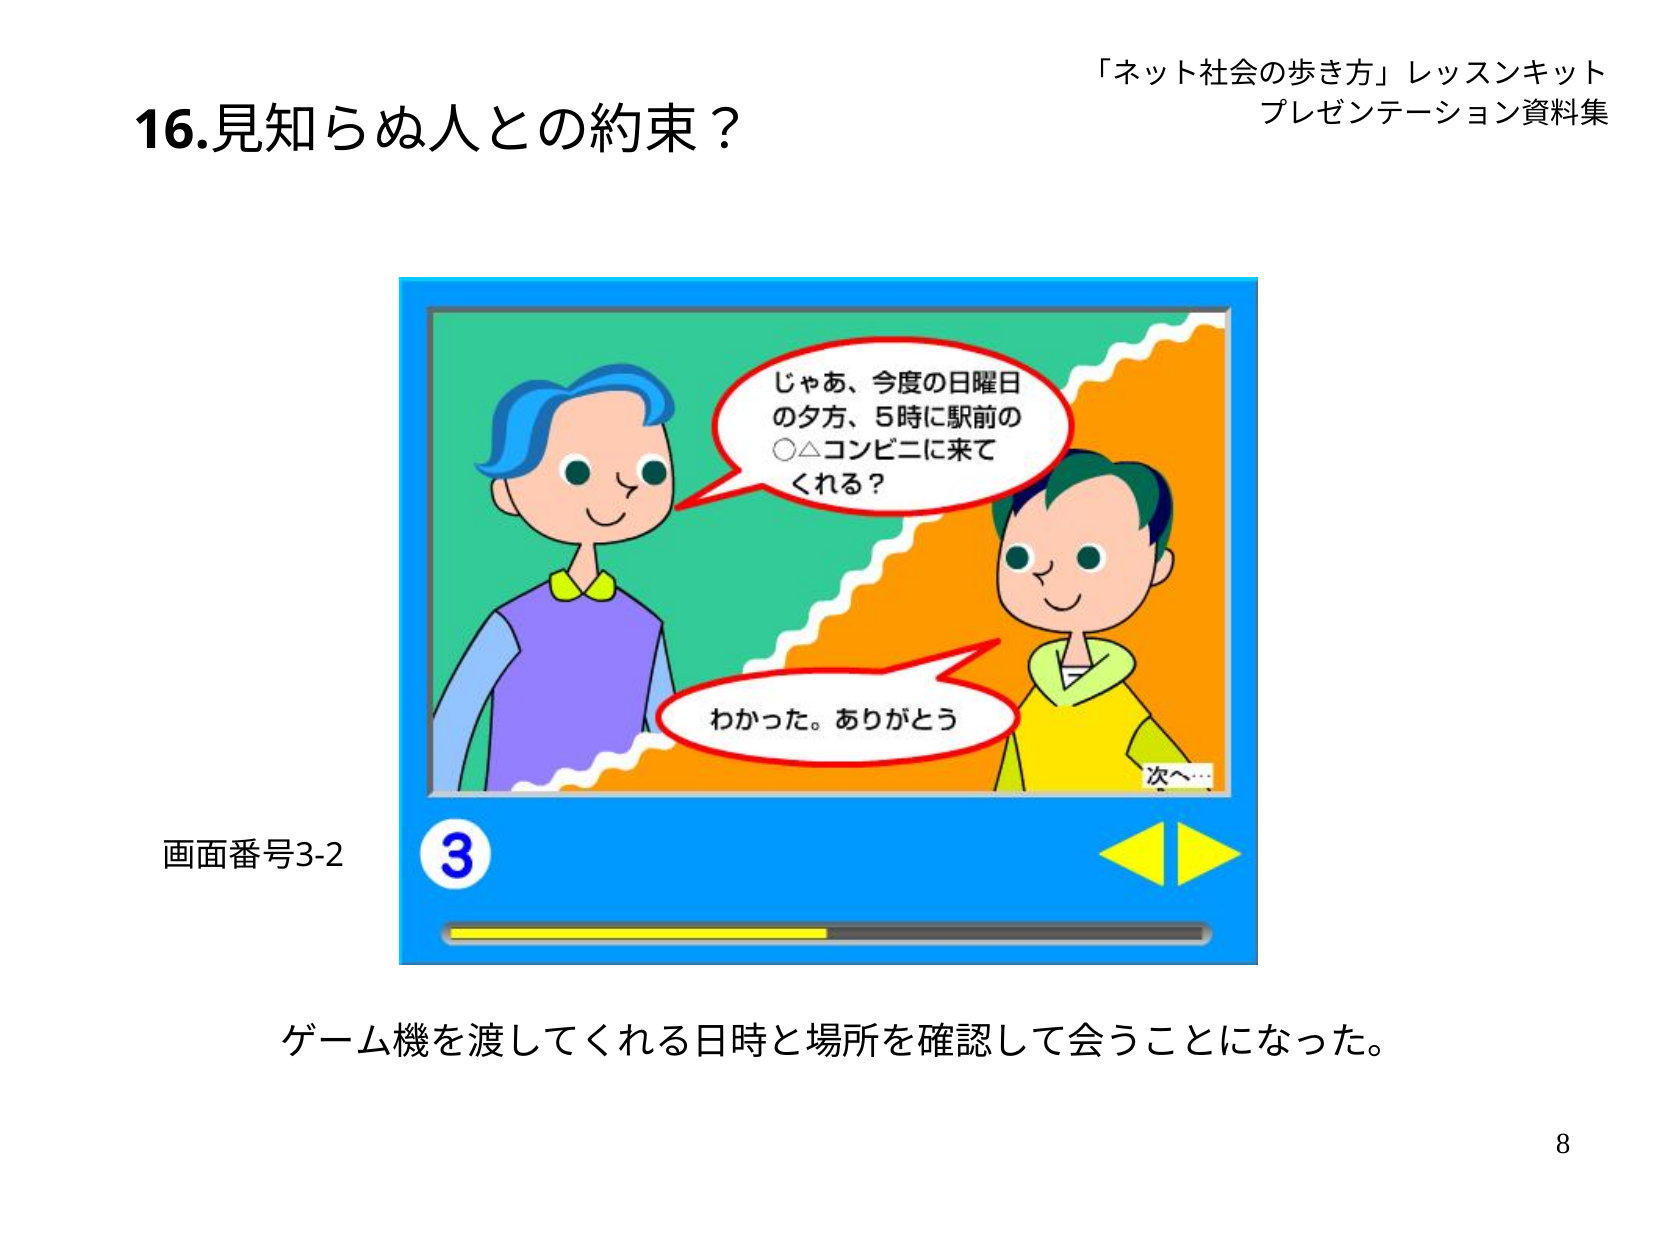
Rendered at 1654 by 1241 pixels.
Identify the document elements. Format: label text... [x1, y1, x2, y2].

text_box 16.見知らぬ人との約束？ [118, 88, 1241, 169]
text_box ゲーム機を渡してくれる日時と場所を確認して会うことになった。 [265, 1003, 1447, 1074]
picture [399, 277, 1258, 965]
text_box 「ネット社会の歩き方」レッスンキット プレゼンテーション資料集 [1062, 44, 1625, 139]
text_box 画面番号3-2 [147, 826, 384, 882]
